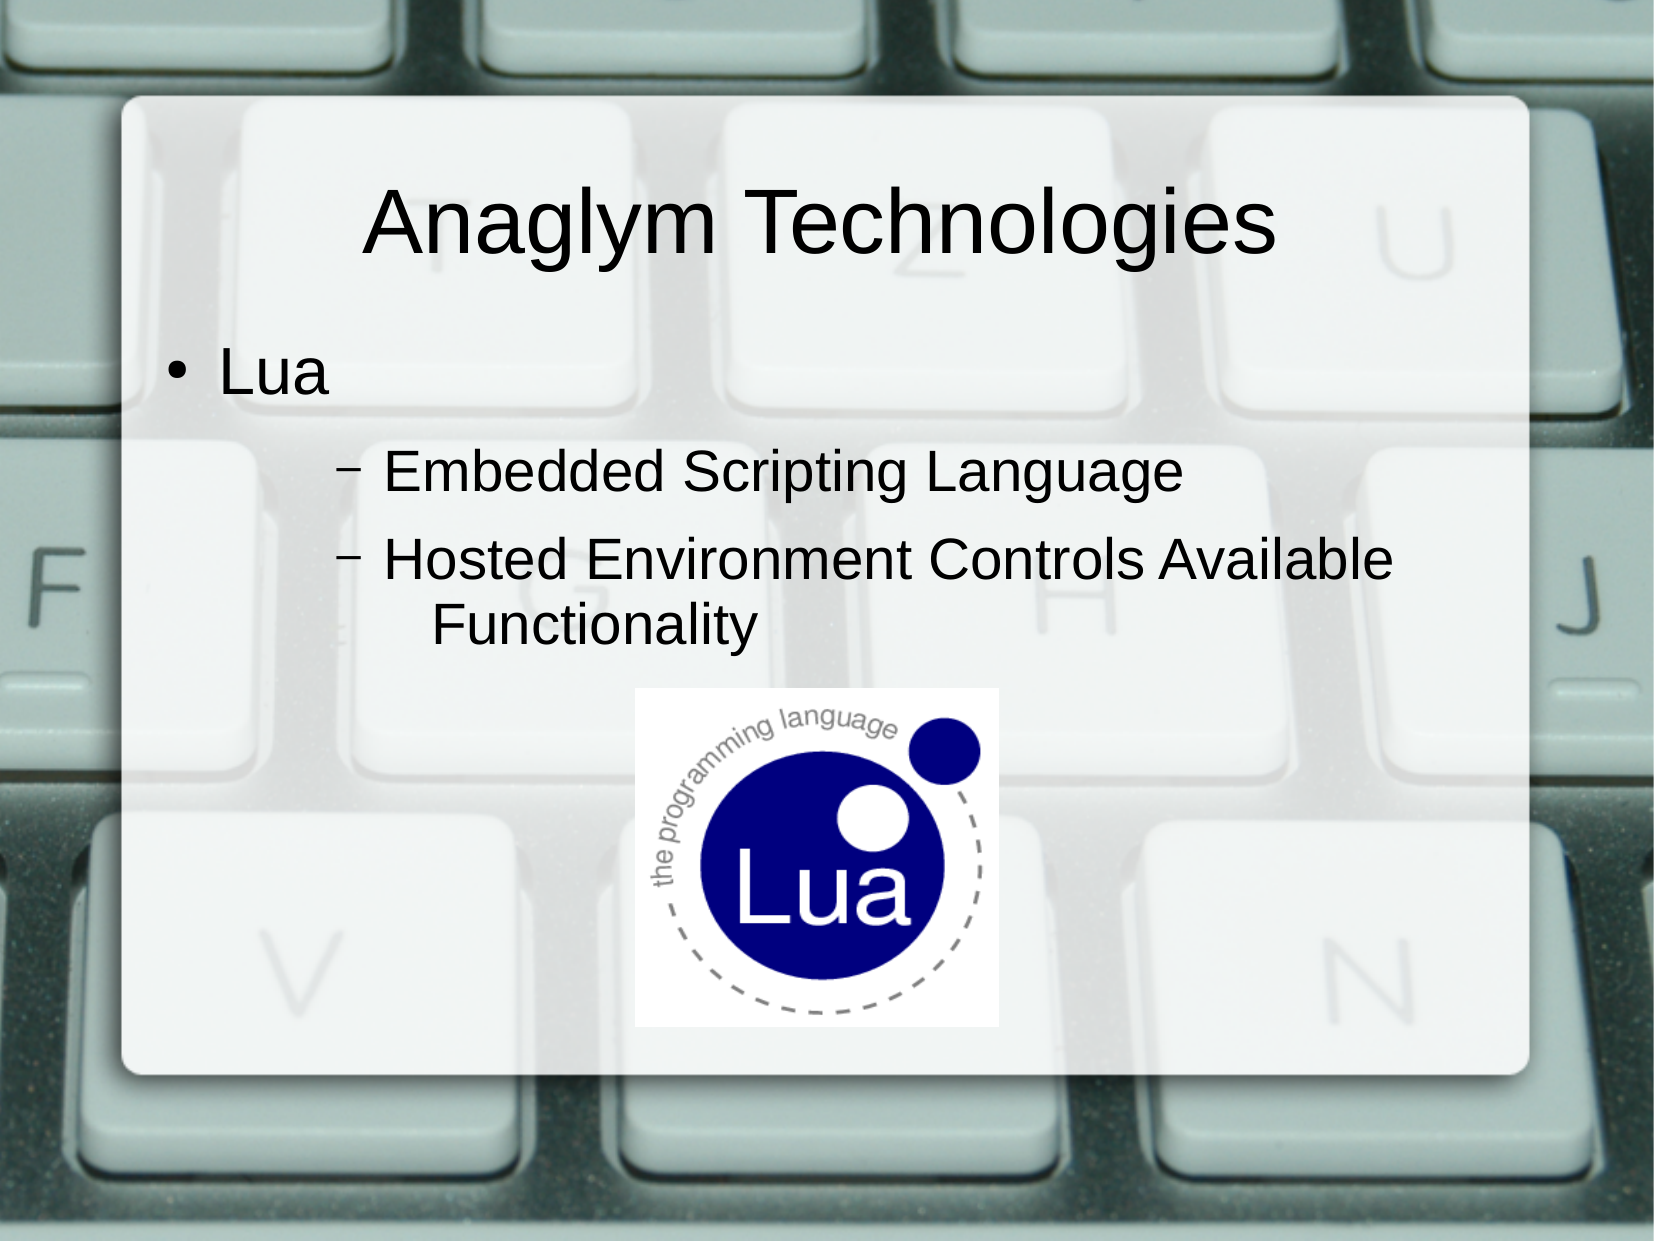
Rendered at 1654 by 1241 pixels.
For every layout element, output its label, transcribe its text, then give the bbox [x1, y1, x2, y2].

list Lua Embedded Scripting Language Hosted Environment Controls Available Functionality [147, 334, 1506, 1226]
picture [0, 0, 1654, 1241]
title Anaglym Technologies [135, 117, 1506, 325]
